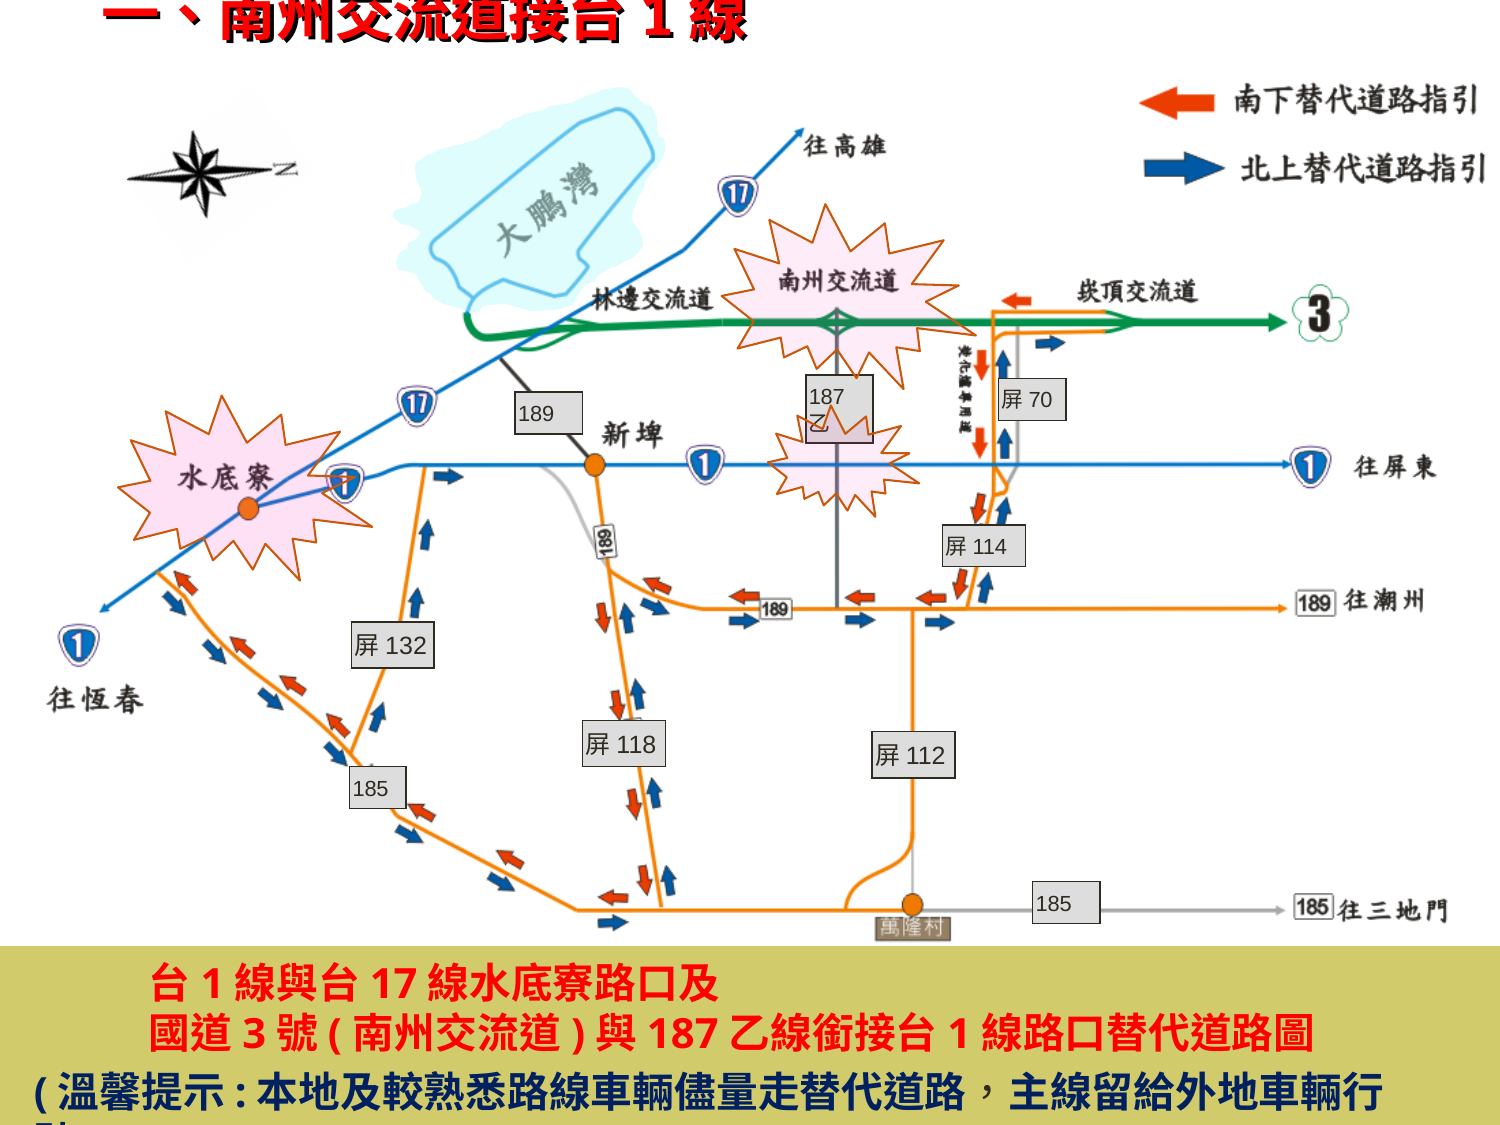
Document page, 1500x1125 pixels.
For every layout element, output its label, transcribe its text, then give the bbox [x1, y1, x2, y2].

text_box 屏112 [872, 731, 955, 779]
text_box 187乙 [805, 375, 874, 418]
text_box 屏70 [998, 378, 1067, 421]
text_box 屏132 [351, 621, 435, 668]
text_box 185 [349, 766, 407, 809]
text_box (溫馨提示:本地及較熟悉路線車輛儘量走替代道路，主線留給外地車輛行駛) [19, 1058, 1457, 1125]
text_box 189 [515, 392, 583, 435]
text_box [721, 204, 976, 390]
text_box [767, 405, 920, 517]
text_box [117, 395, 373, 581]
picture [0, 0, 1500, 946]
text_box [148, 0, 1141, 313]
text_box 185 [1032, 881, 1101, 924]
text_box [0, 946, 1500, 1125]
text_box 一、南州交流道接台1線 [86, 0, 762, 54]
text_box 屏114 [942, 524, 1026, 567]
text_box 屏118 [582, 720, 666, 767]
text_box 台1線與台17線水底寮路口及 國道3號(南州交流道)與187乙線銜接台1線路口替代道路圖 [134, 949, 1457, 1058]
